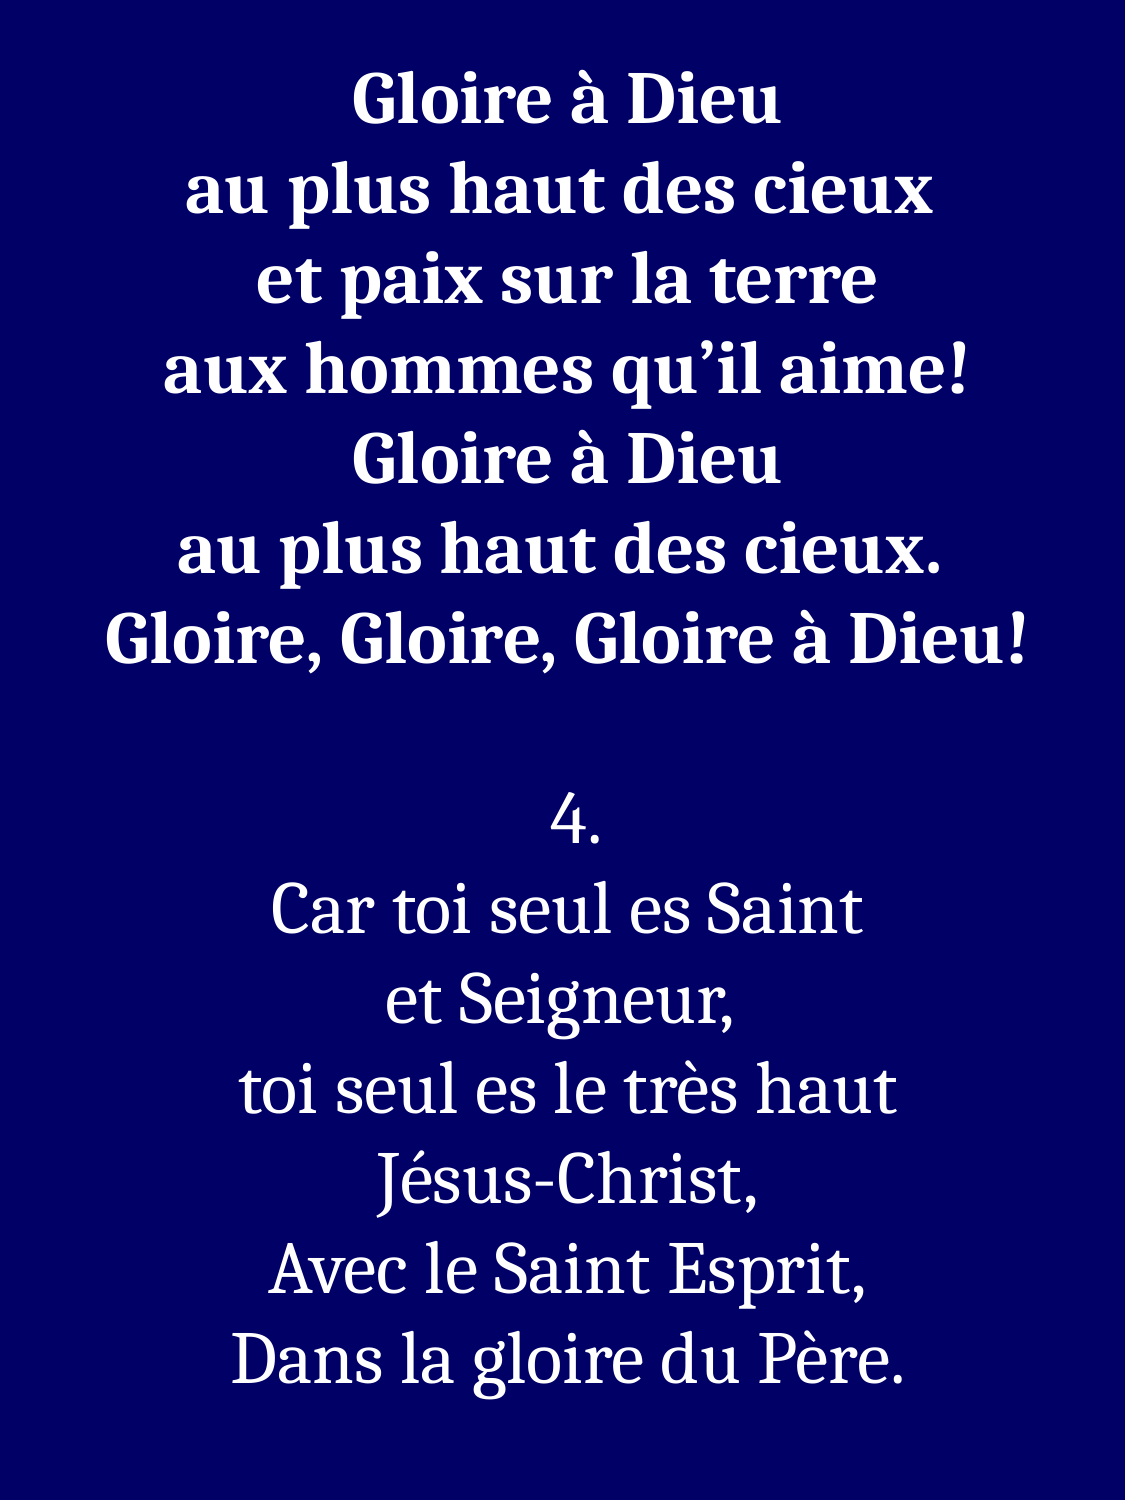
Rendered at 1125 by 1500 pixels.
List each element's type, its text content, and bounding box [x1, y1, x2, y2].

text_box Gloire à Dieu au plus haut des cieux et paix sur la terre aux hommes qu’il aime! Gloire à Dieu au plus haut des cieux. Gloire, Gloire, Gloire à Dieu! 4. Car toi seul es Saint et Seigneur, toi seul es le très haut Jésus-Christ, Avec le Saint Esprit, Dans la gloire du Père. [0, 41, 1125, 1406]
